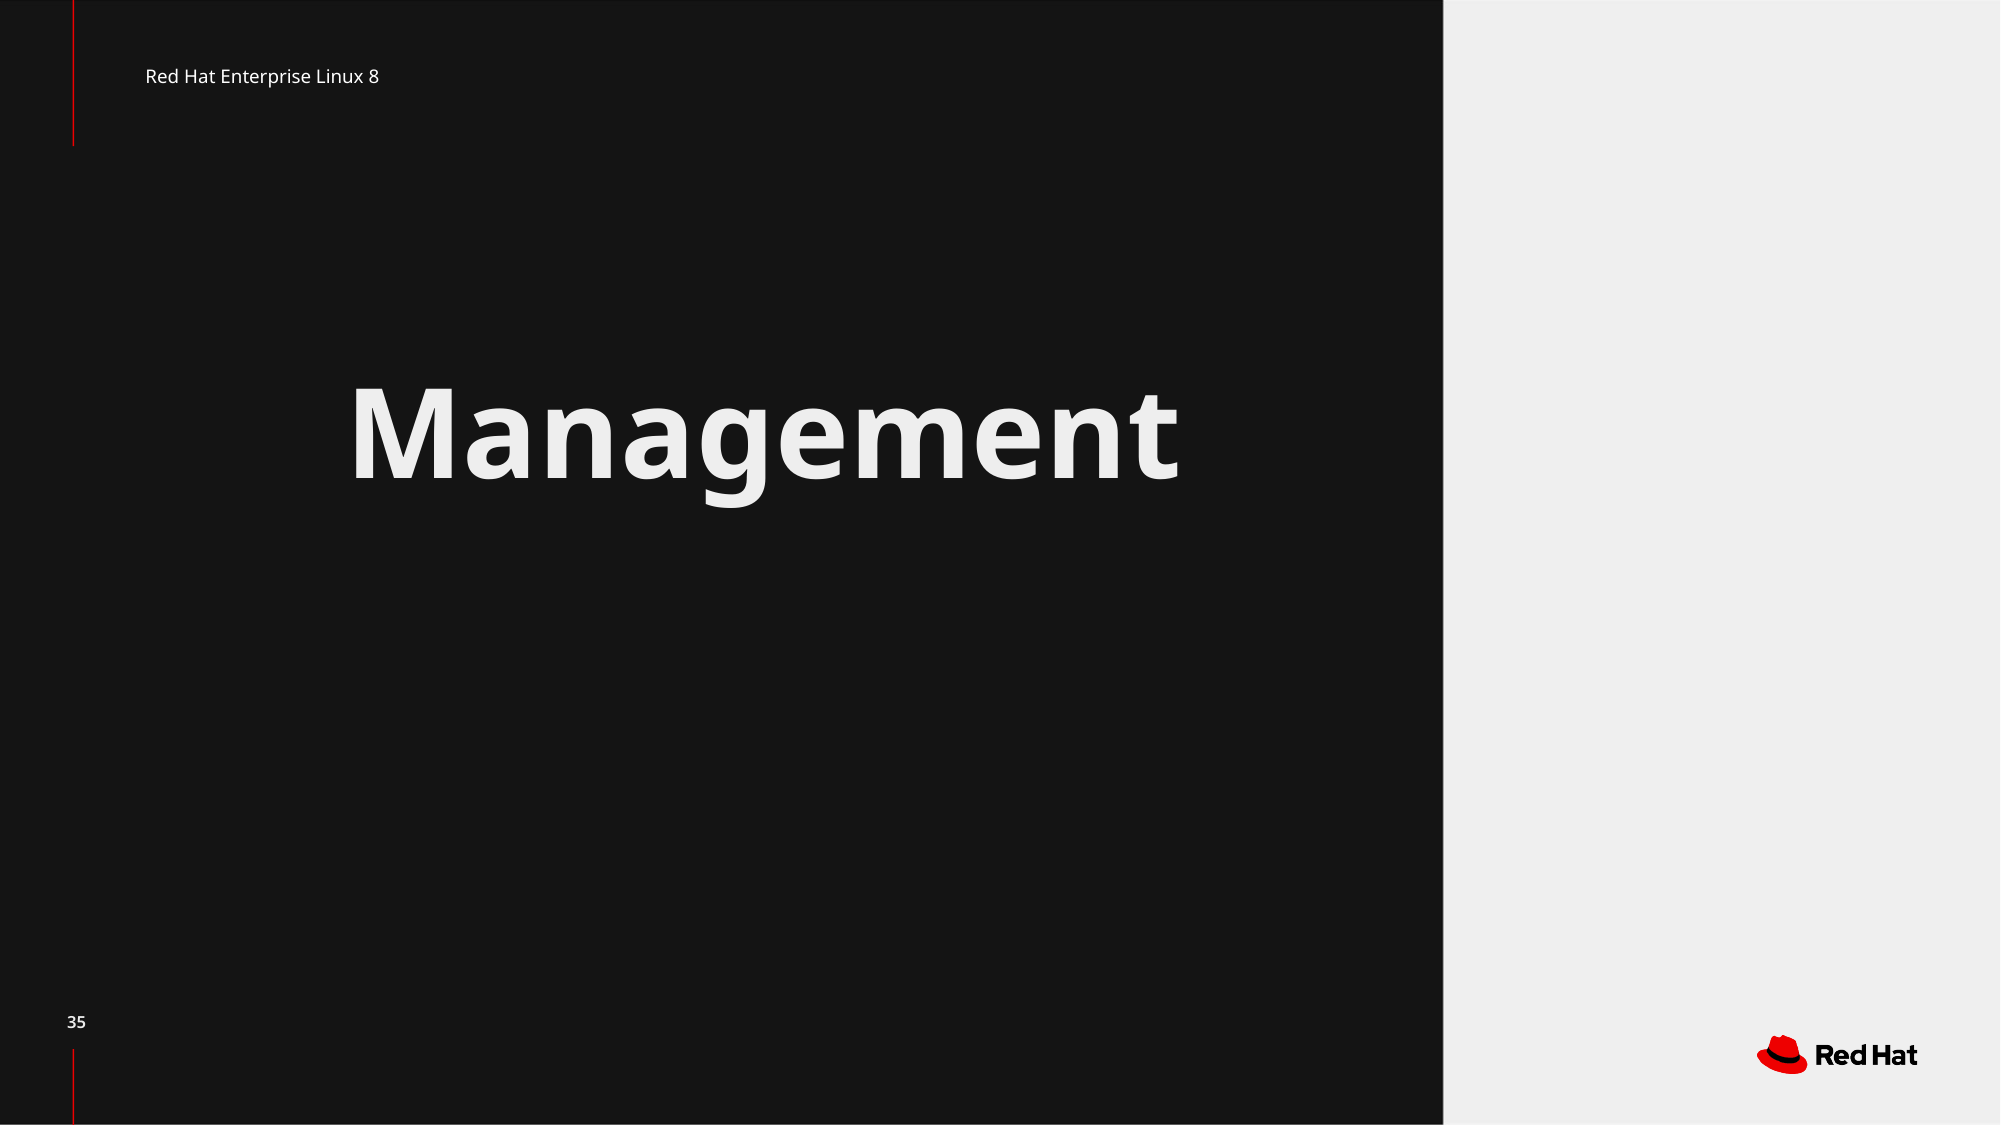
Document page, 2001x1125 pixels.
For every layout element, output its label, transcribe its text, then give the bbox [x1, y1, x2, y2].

text_box Red Hat Enterprise Linux 8 [73, 9, 918, 143]
title Management [345, 353, 1621, 826]
picture [0, 0, 2001, 1125]
